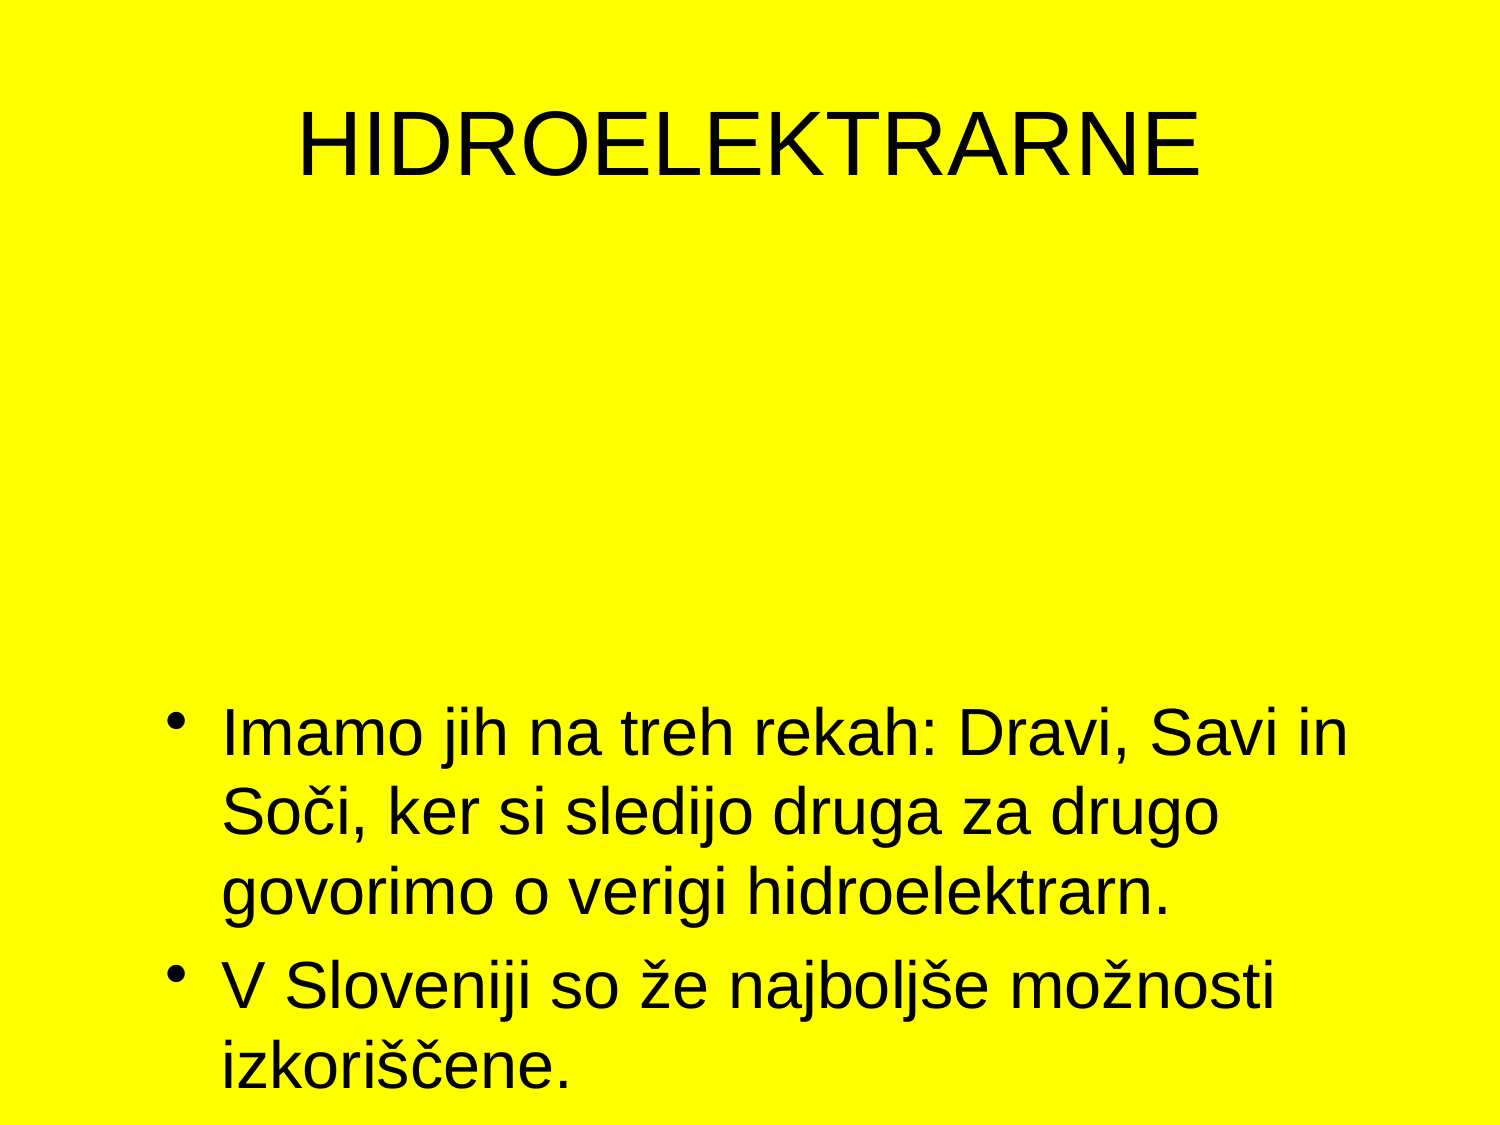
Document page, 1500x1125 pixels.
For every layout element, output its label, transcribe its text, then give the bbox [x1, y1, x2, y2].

list Imamo jih na treh rekah: Dravi, Savi in Soči, ker si sledijo druga za drugo govorimo o verigi hidroelektrarn. V Sloveniji so že najboljše možnosti izkoriščene. [150, 680, 1500, 1125]
title HIDROELEKTRARNE [75, 45, 1425, 233]
